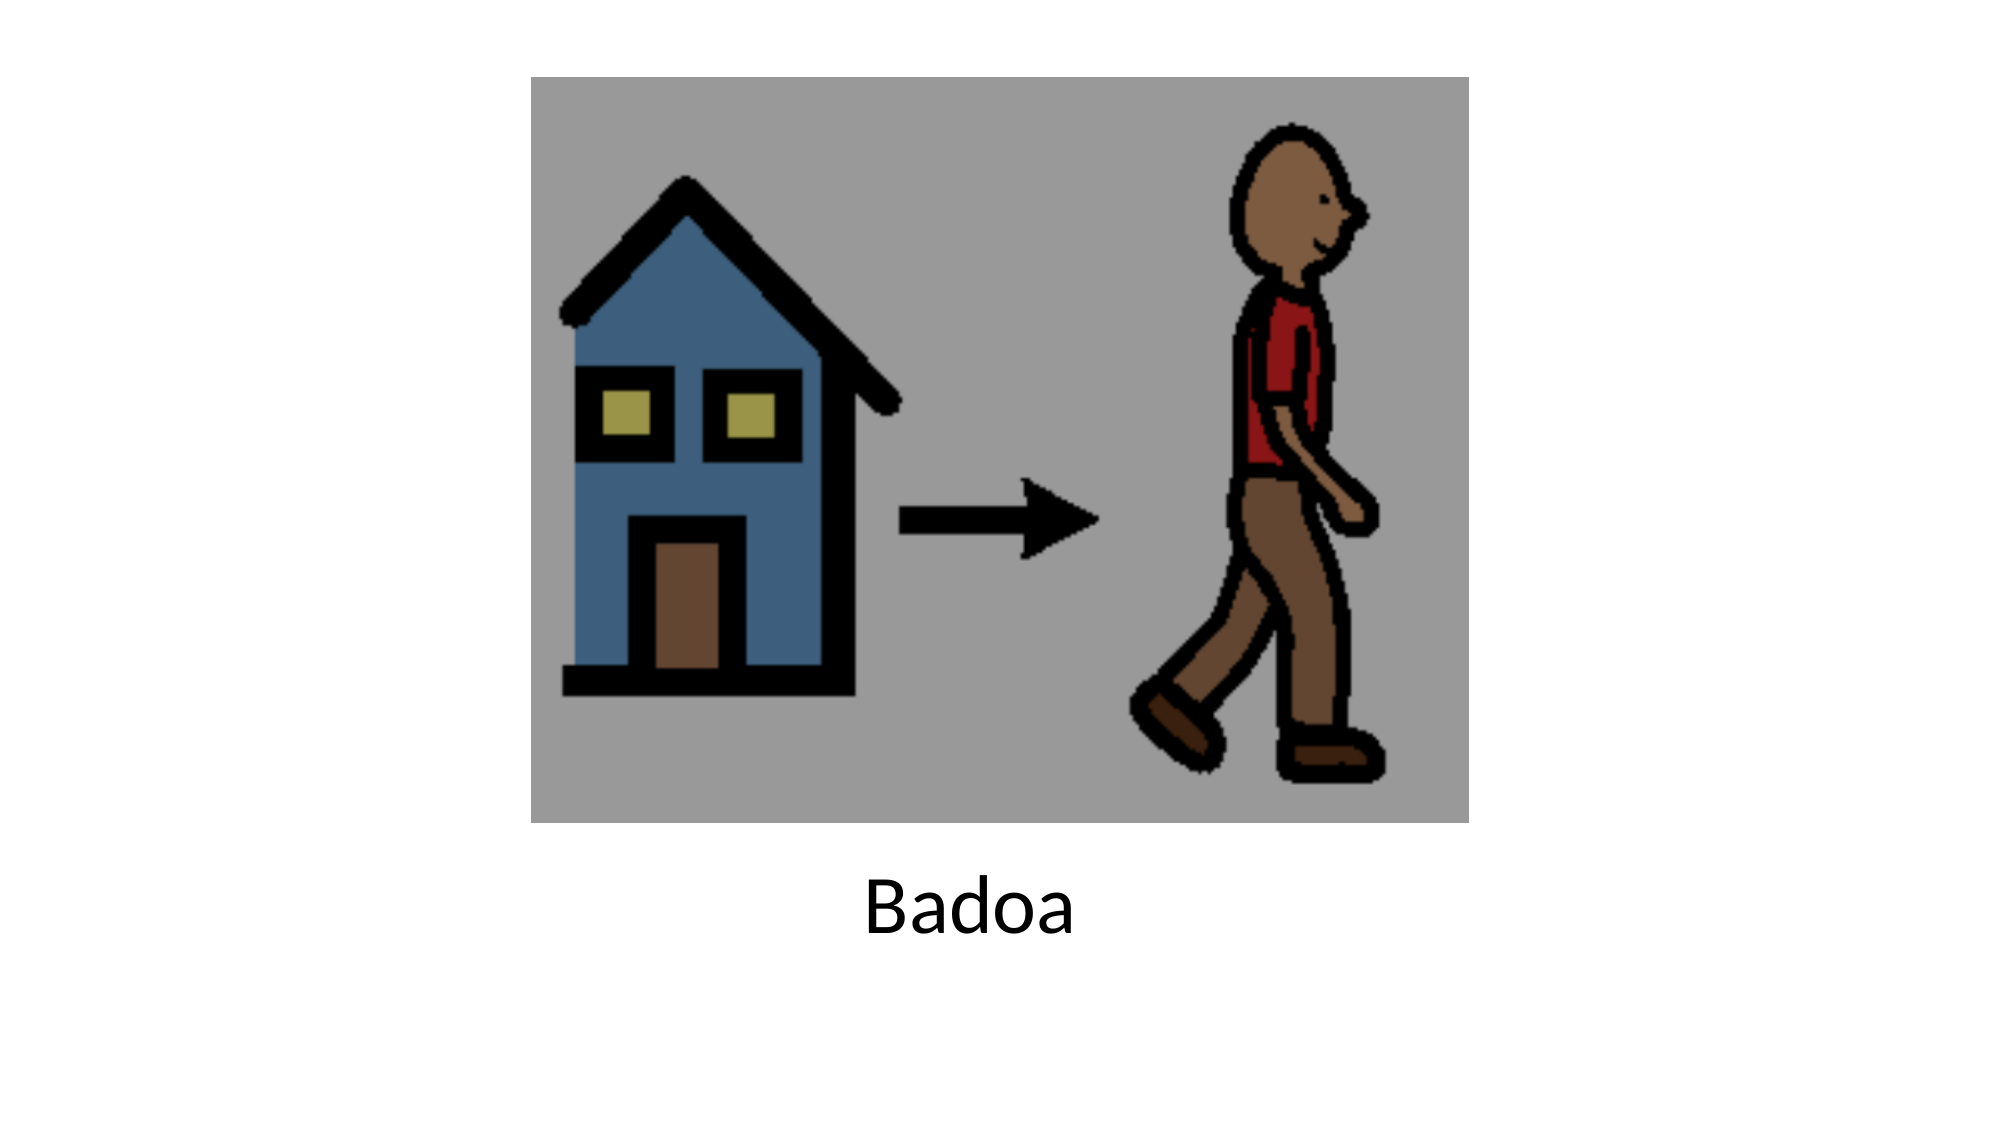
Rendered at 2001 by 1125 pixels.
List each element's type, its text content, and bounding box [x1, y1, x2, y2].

picture [531, 77, 1469, 823]
text_box Badoa [849, 842, 1151, 958]
